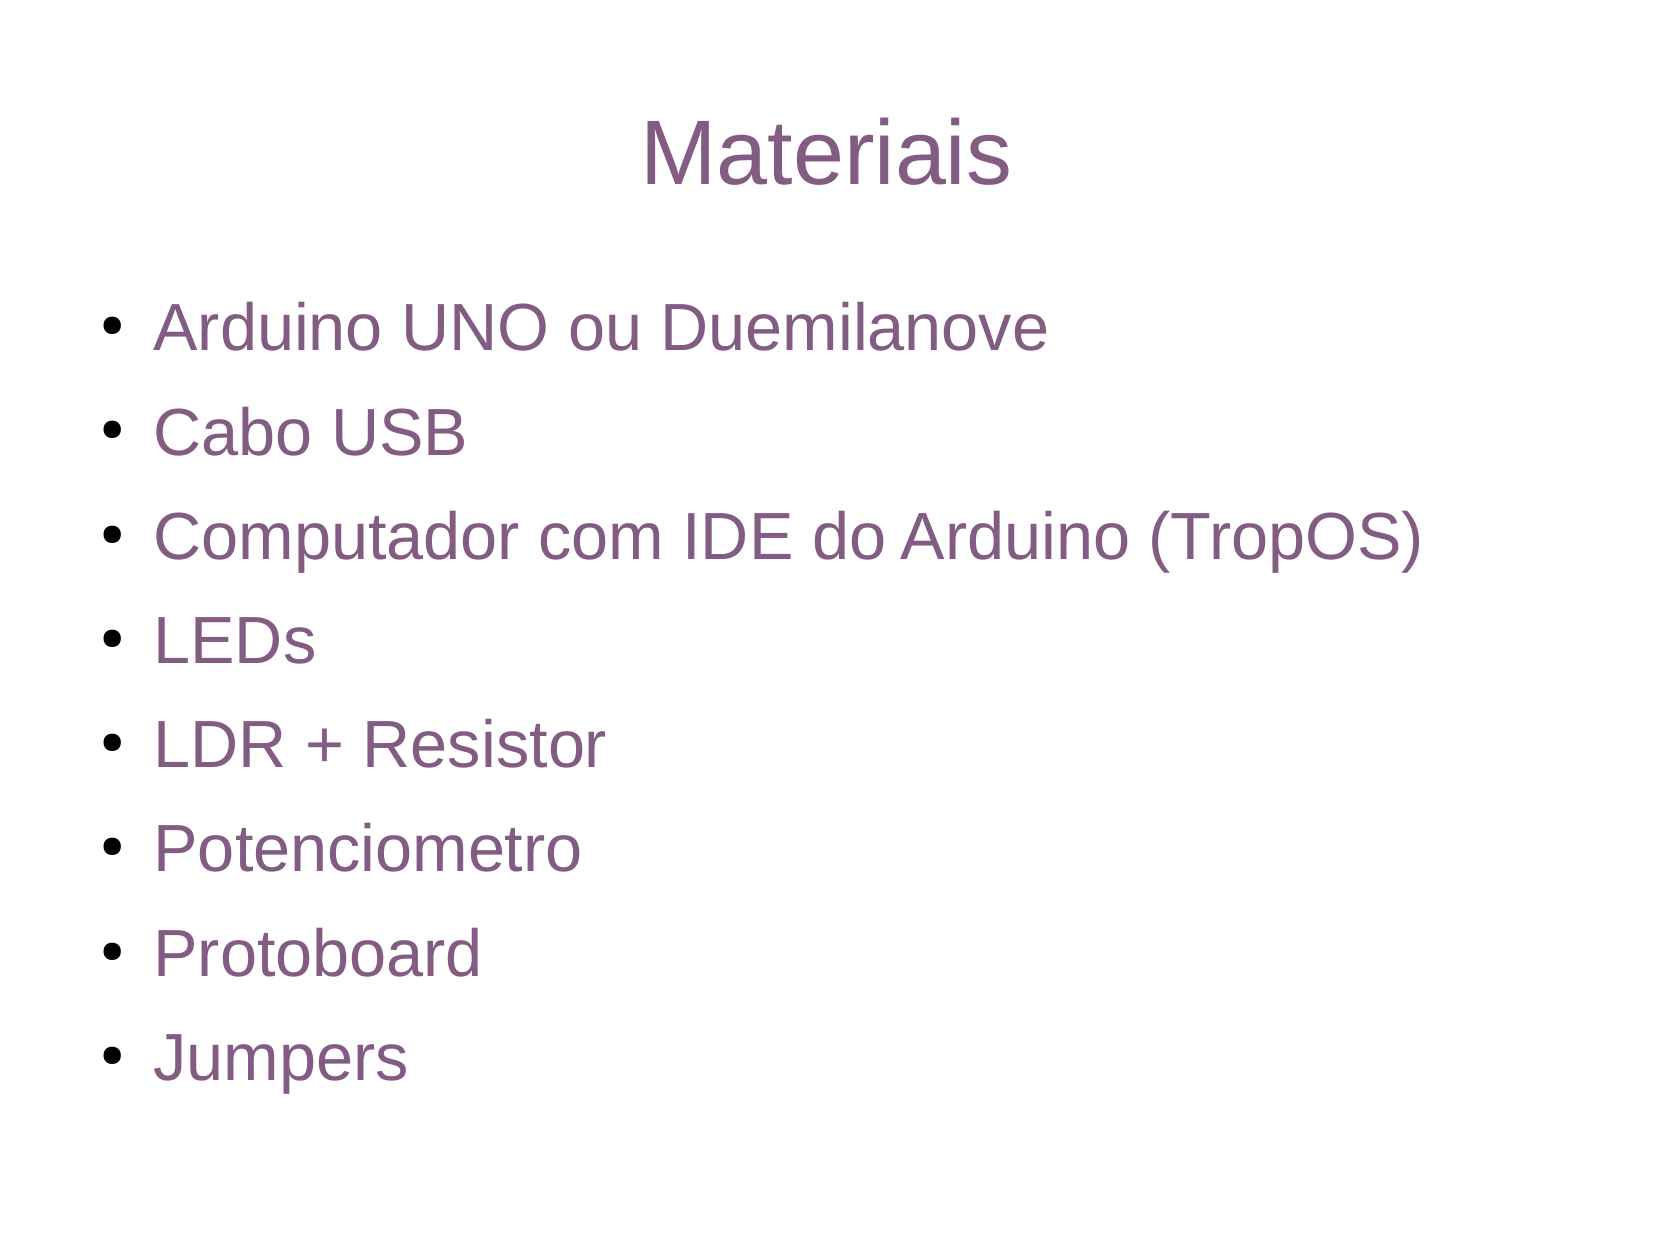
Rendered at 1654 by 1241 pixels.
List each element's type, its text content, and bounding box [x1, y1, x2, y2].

list Arduino UNO ou Duemilanove Cabo USB Computador com IDE do Arduino (TropOS) LEDs LDR + Resistor Potenciometro Protoboard Jumpers [82, 290, 1538, 1097]
title Materiais [82, 49, 1571, 257]
